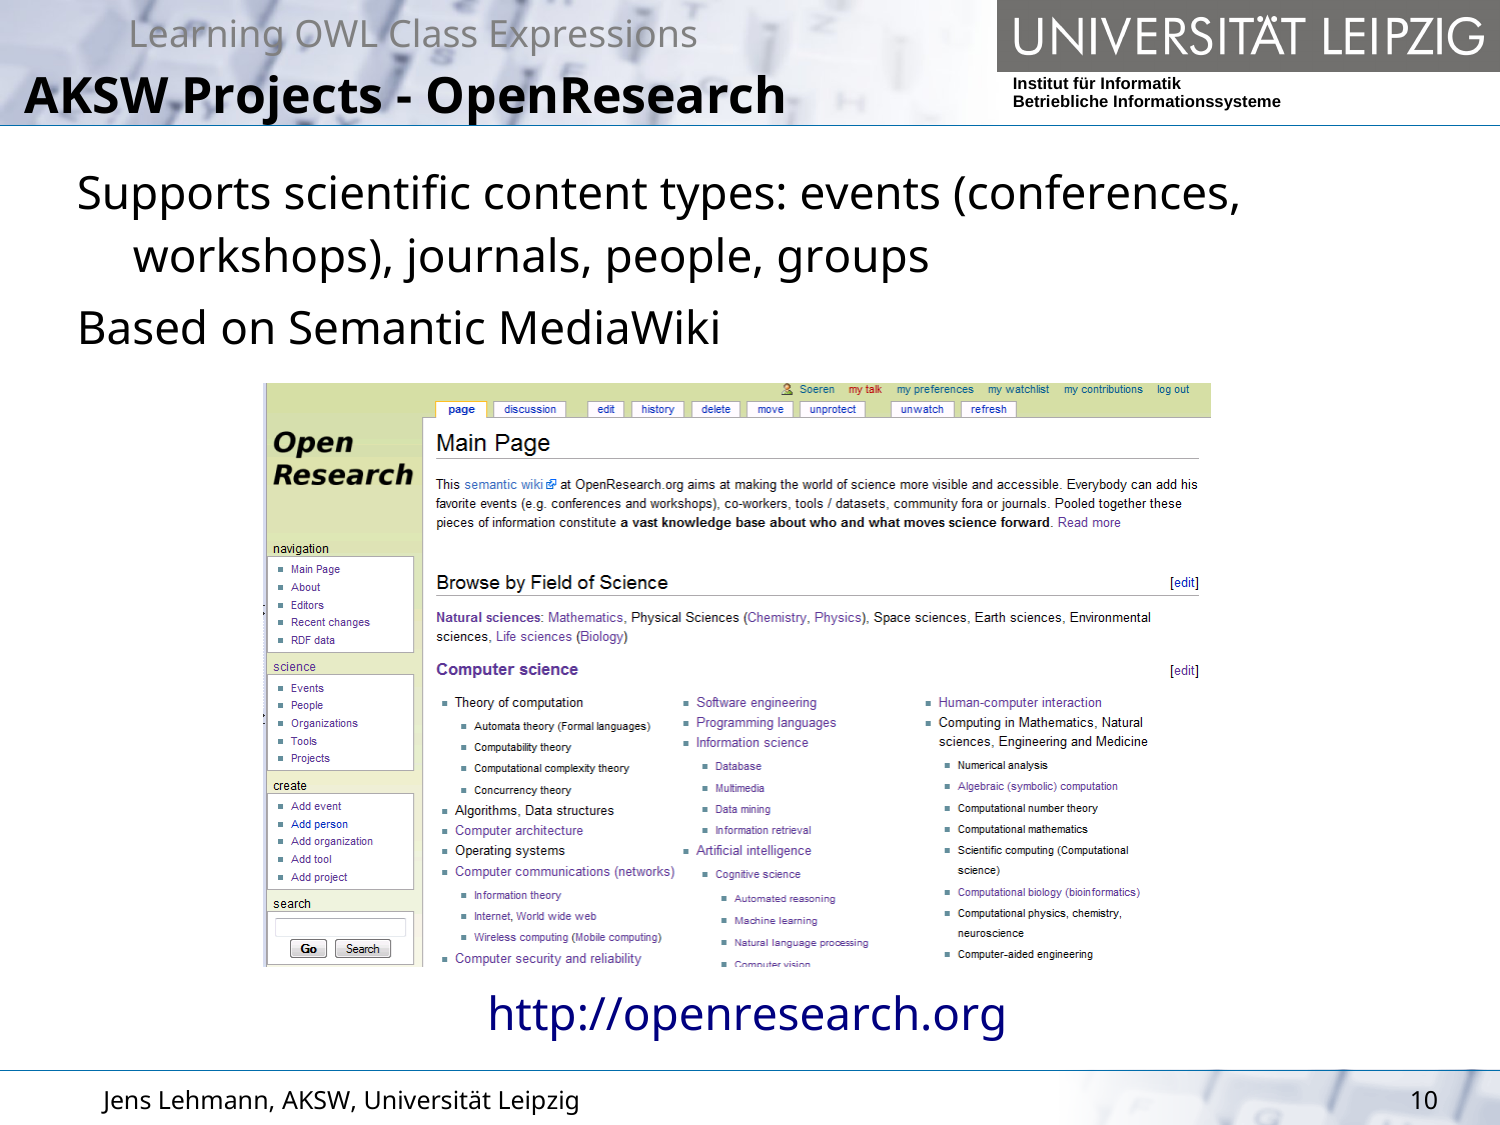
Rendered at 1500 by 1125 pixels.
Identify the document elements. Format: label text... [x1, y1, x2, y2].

picture [0, 0, 1500, 125]
list Supports scientific content types: events (conferences, workshops), journals, people, groups Based on Semantic MediaWiki [76, 160, 1402, 1034]
picture [263, 383, 1211, 967]
title AKSW Projects - OpenResearch [24, 63, 1034, 125]
picture [1057, 1071, 1500, 1125]
text_box http://openresearch.org [472, 974, 1061, 1045]
